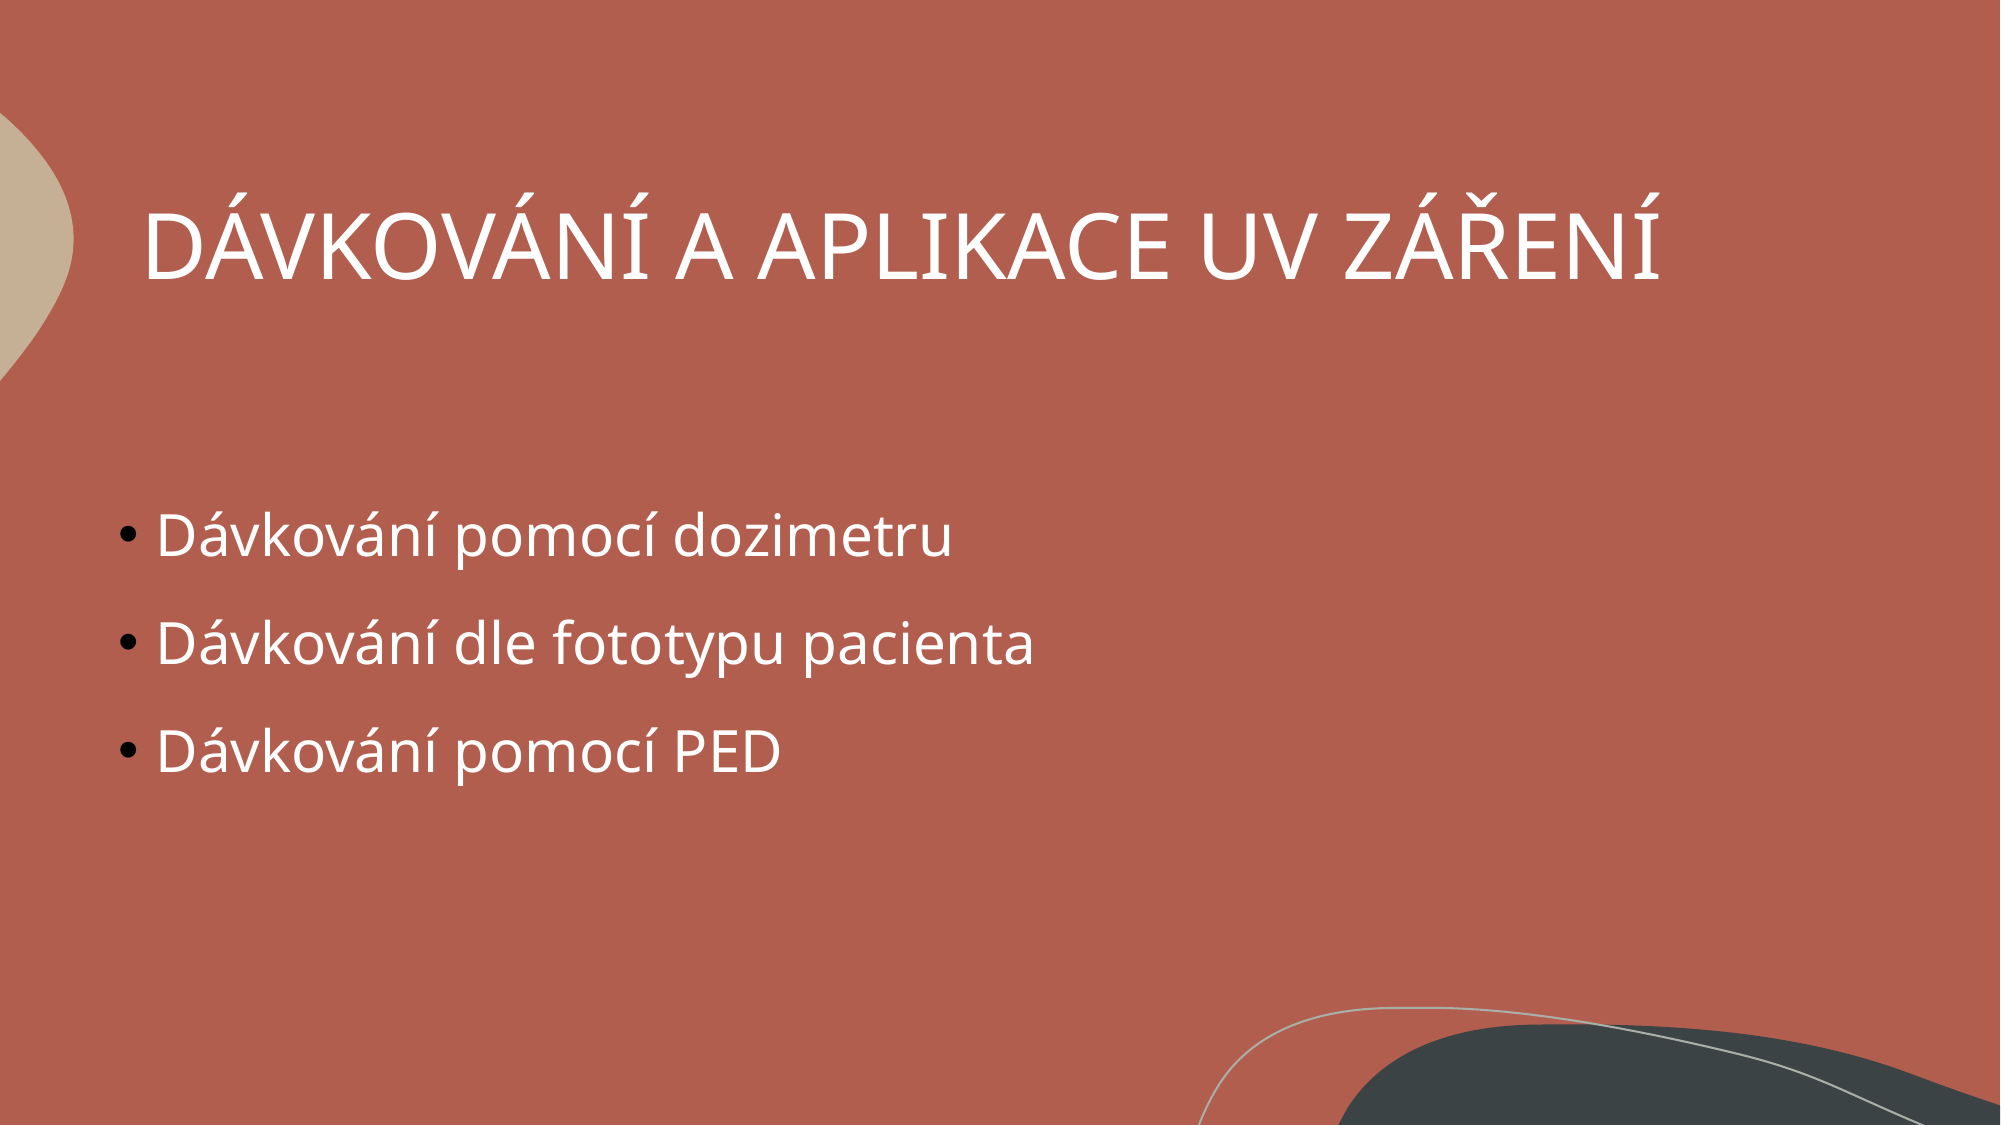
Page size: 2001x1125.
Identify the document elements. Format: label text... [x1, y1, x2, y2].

list Dávkování pomocí dozimetru Dávkování dle fototypu pacienta Dávkování pomocí PED [103, 473, 1854, 1100]
title DÁVKOVÁNÍ A APLIKACE UV ZÁŘENÍ [125, 125, 1876, 376]
